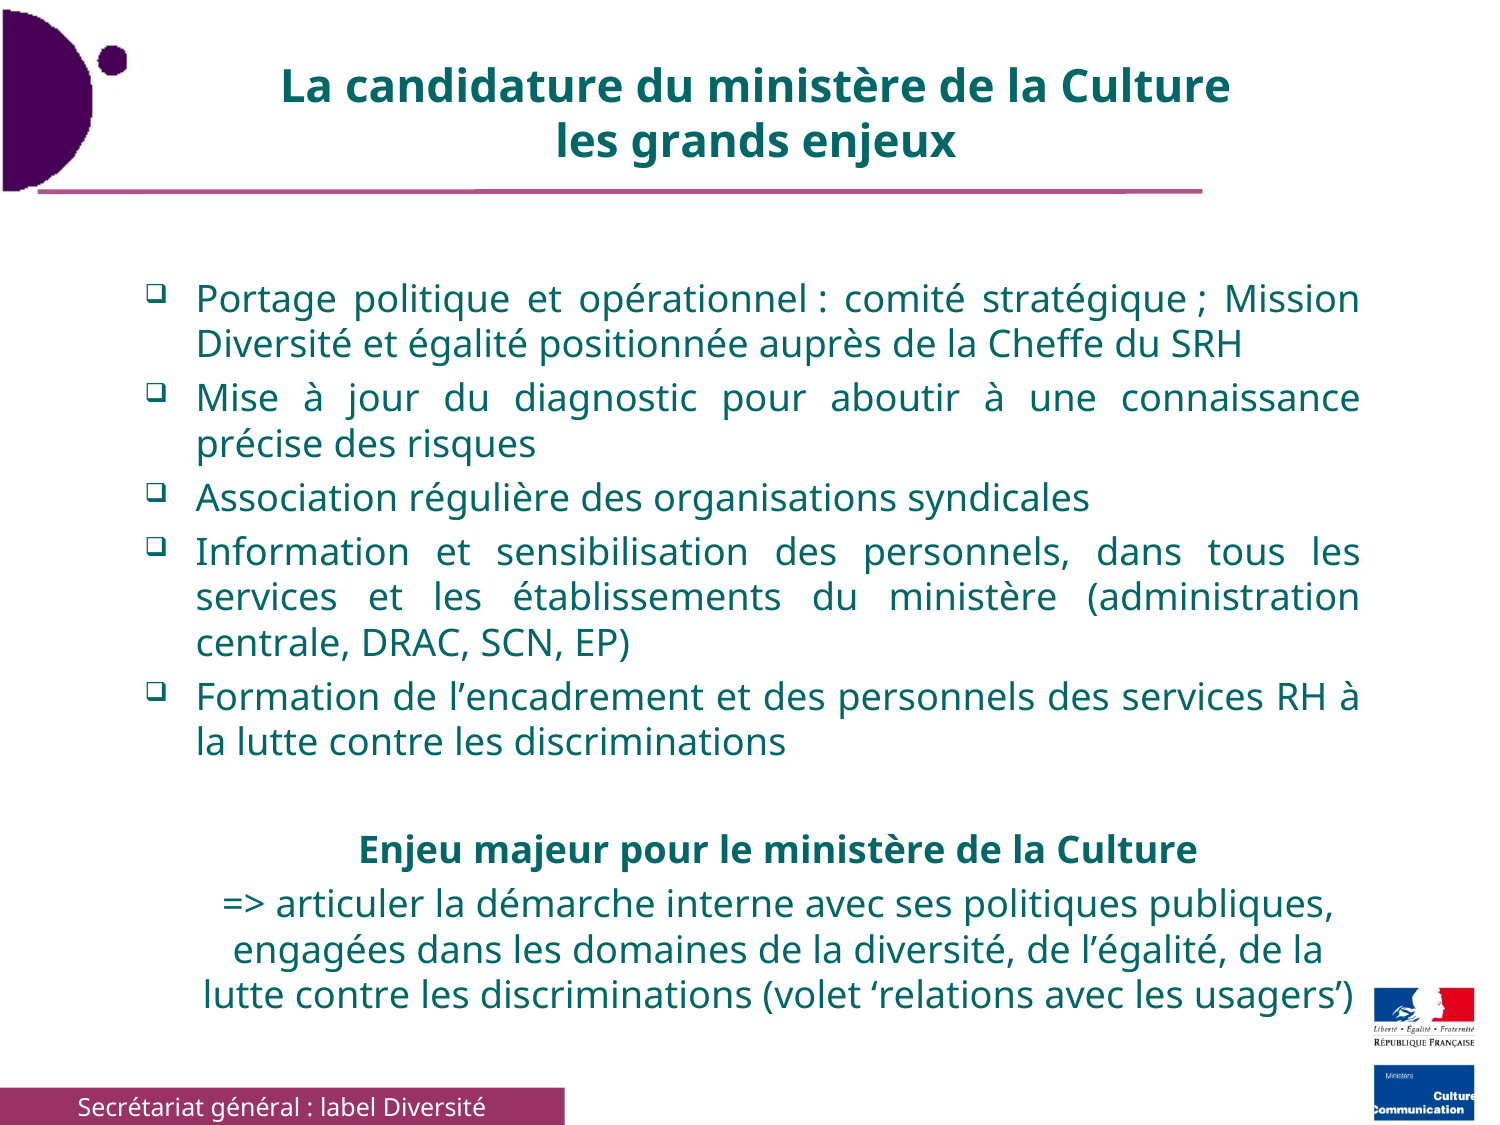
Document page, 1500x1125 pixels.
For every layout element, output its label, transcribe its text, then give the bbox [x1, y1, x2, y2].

picture [1370, 979, 1477, 1125]
text_box La candidature du ministère de la Culture les grands enjeux [118, 41, 1394, 179]
picture [0, 0, 149, 204]
list Portage politique et opérationnel : comité stratégique ; Mission Diversité et égalité positionnée auprès de la Cheffe du SRH Mise à jour du diagnostic pour aboutir à une connaissance précise des risques Association régulière des organisations syndicales Information et sensibilisation des personnels, dans tous les services et les établissements du ministère (administration centrale, DRAC, SCN, EP) Formation de l’encadrement et des personnels des services RH à la lutte contre les discriminations Enjeu majeur pour le ministère de la Culture => articuler la démarche interne avec ses politiques publiques, engagées dans les domaines de la diversité, de l’égalité, de la lutte contre les discriminations (volet ‘relations avec les usagers’) [129, 212, 1377, 1052]
